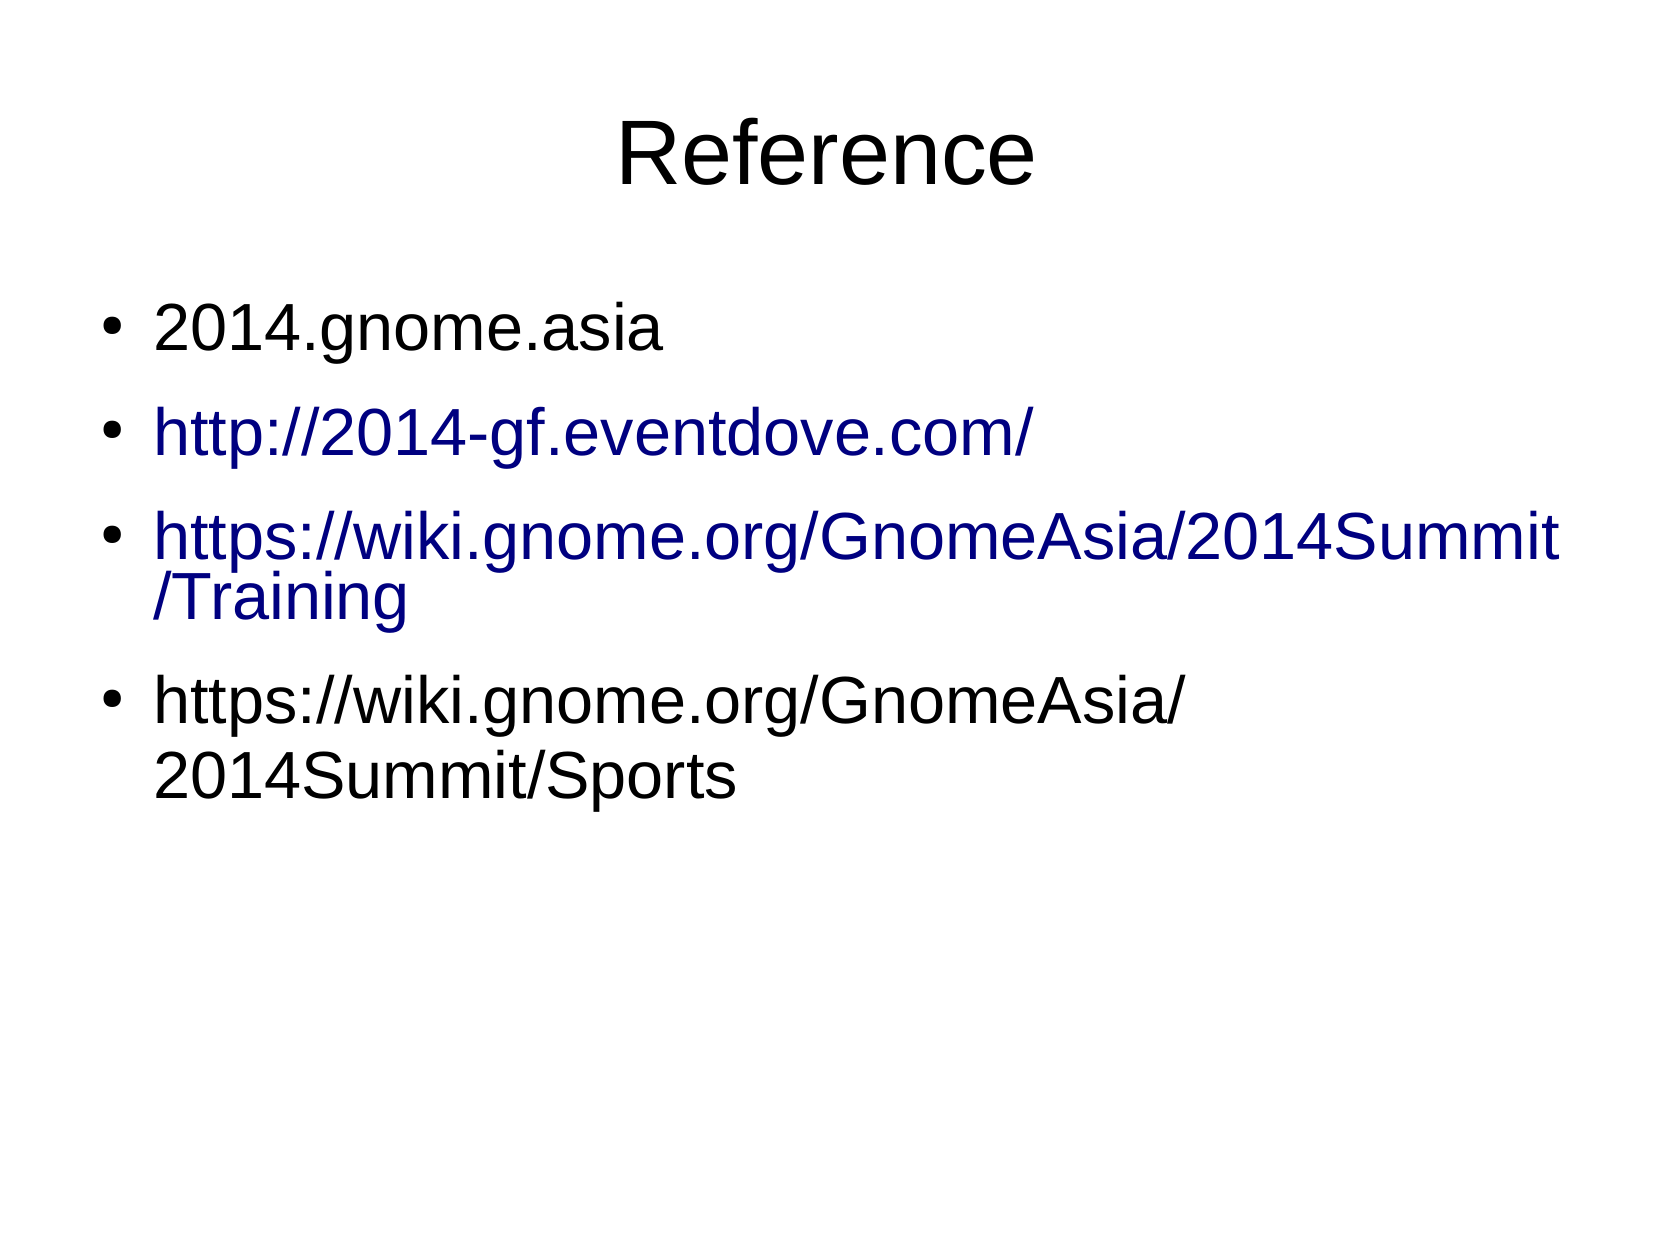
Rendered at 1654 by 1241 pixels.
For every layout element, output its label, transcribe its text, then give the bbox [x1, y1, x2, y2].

title Reference [82, 56, 1571, 250]
list 2014.gnome.asia http://2014-gf.eventdove.com/ https://wiki.gnome.org/GnomeAsia/2014Summit/Training https://wiki.gnome.org/GnomeAsia/2014Summit/Sports [82, 290, 1571, 1094]
